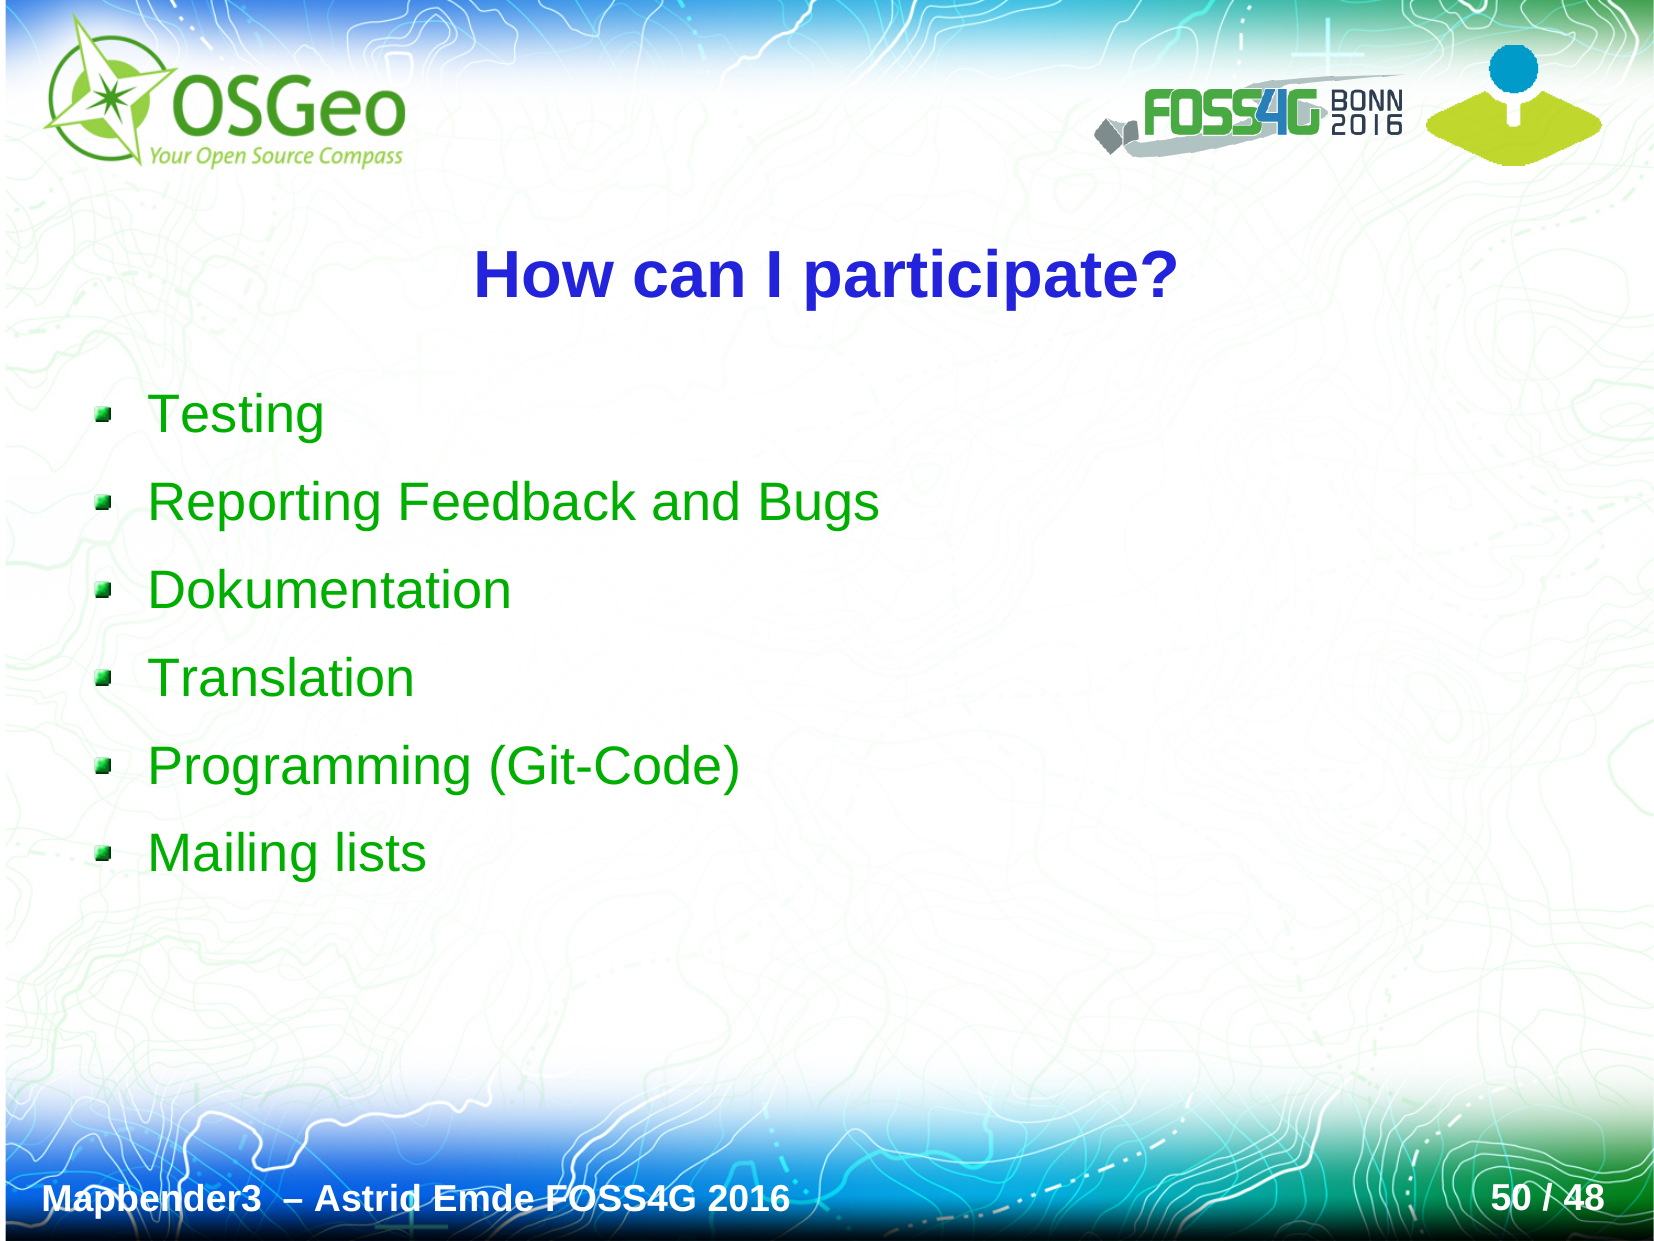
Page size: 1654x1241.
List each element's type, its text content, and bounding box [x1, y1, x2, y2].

list Testing Reporting Feedback and Bugs Dokumentation Translation Programming (Git-Code) Mailing lists [76, 383, 1565, 1203]
title How can I participate? [82, 200, 1571, 349]
picture [5, 0, 1654, 1241]
